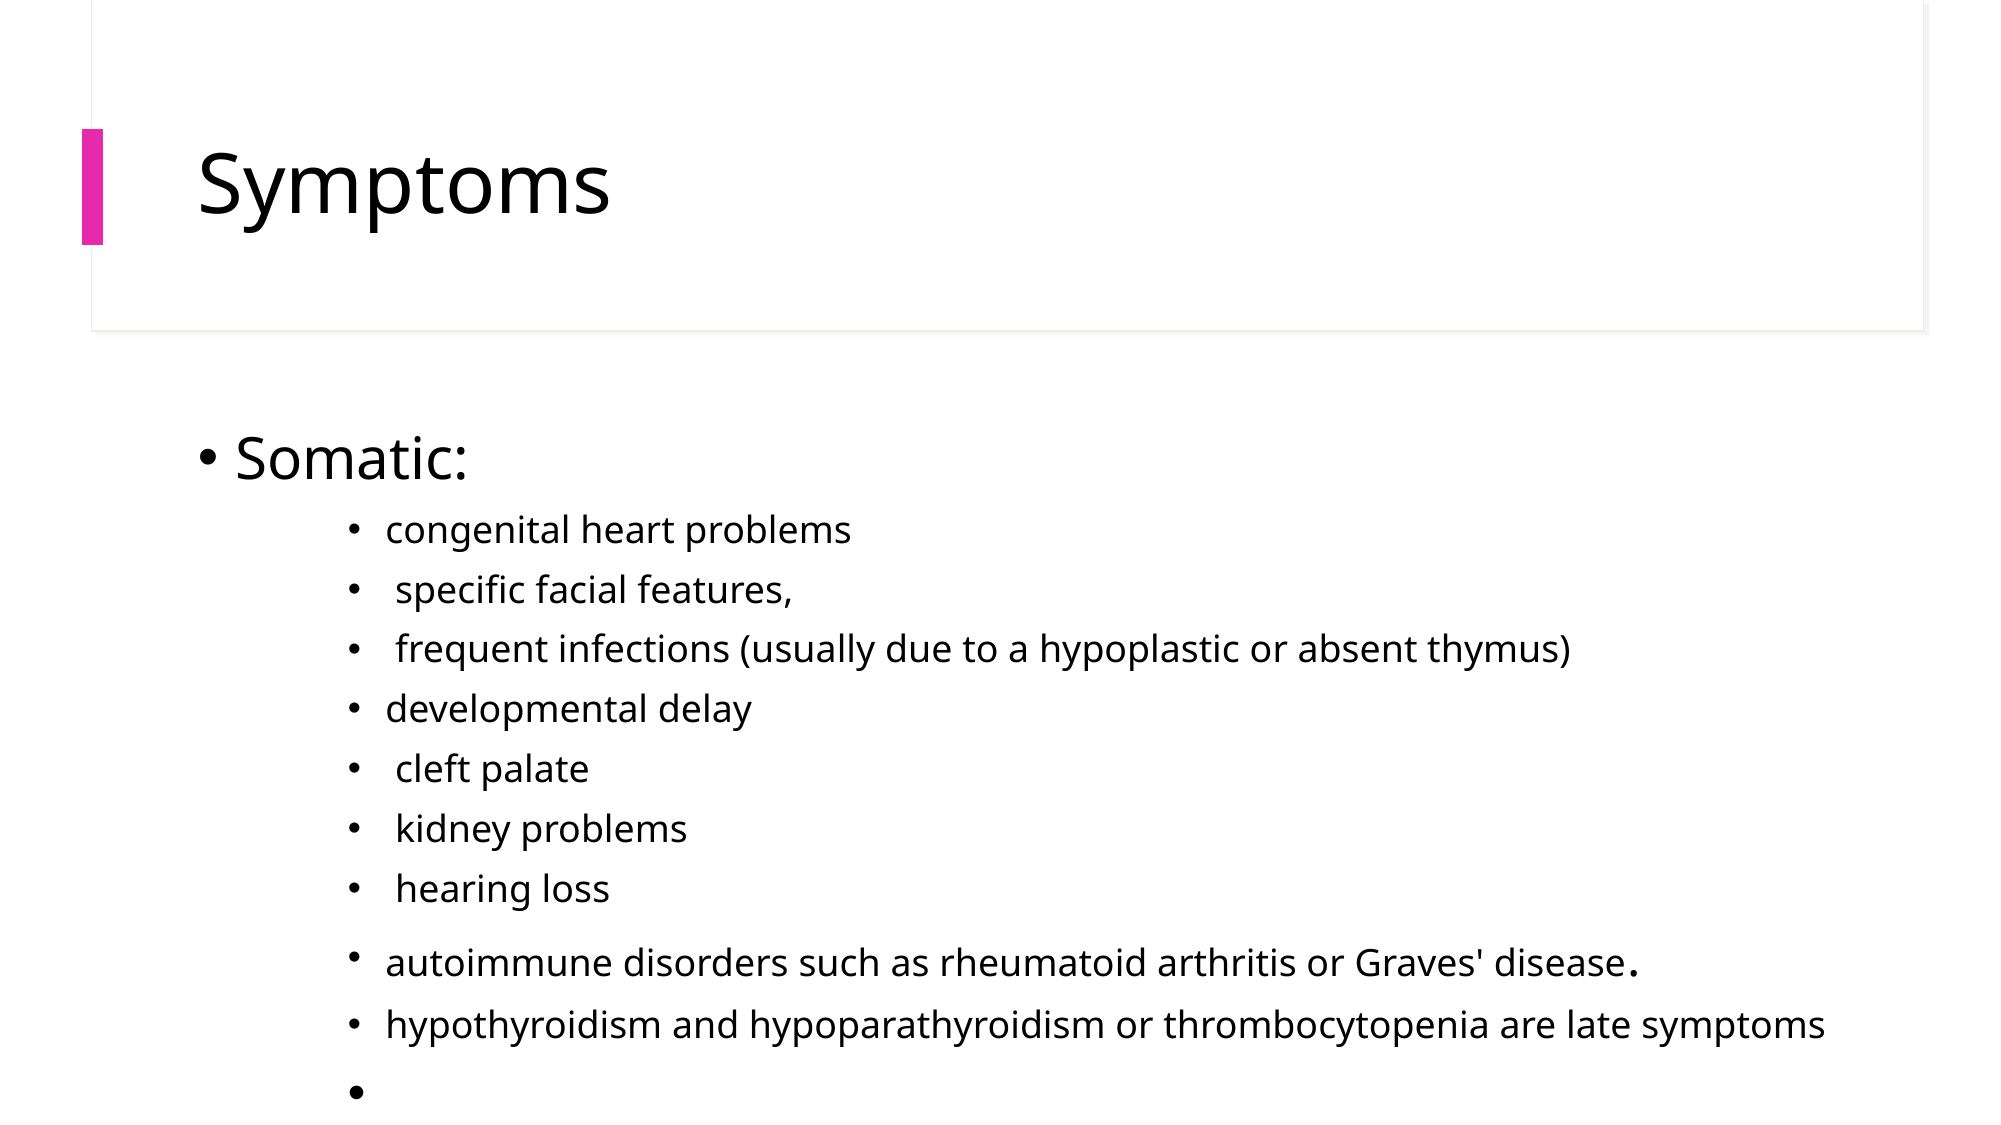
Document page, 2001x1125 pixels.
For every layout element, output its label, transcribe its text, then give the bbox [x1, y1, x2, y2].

list Somatic: congenital heart problems specific facial features, frequent infections (usually due to a hypoplastic or absent thymus) developmental delay cleft palate kidney problems hearing loss autoimmune disorders such as rheumatoid arthritis or Graves' disease. hypothyroidism and hypoparathyroidism or thrombocytopenia are late symptoms [183, 406, 1852, 1072]
title Symptoms [183, 90, 1852, 284]
